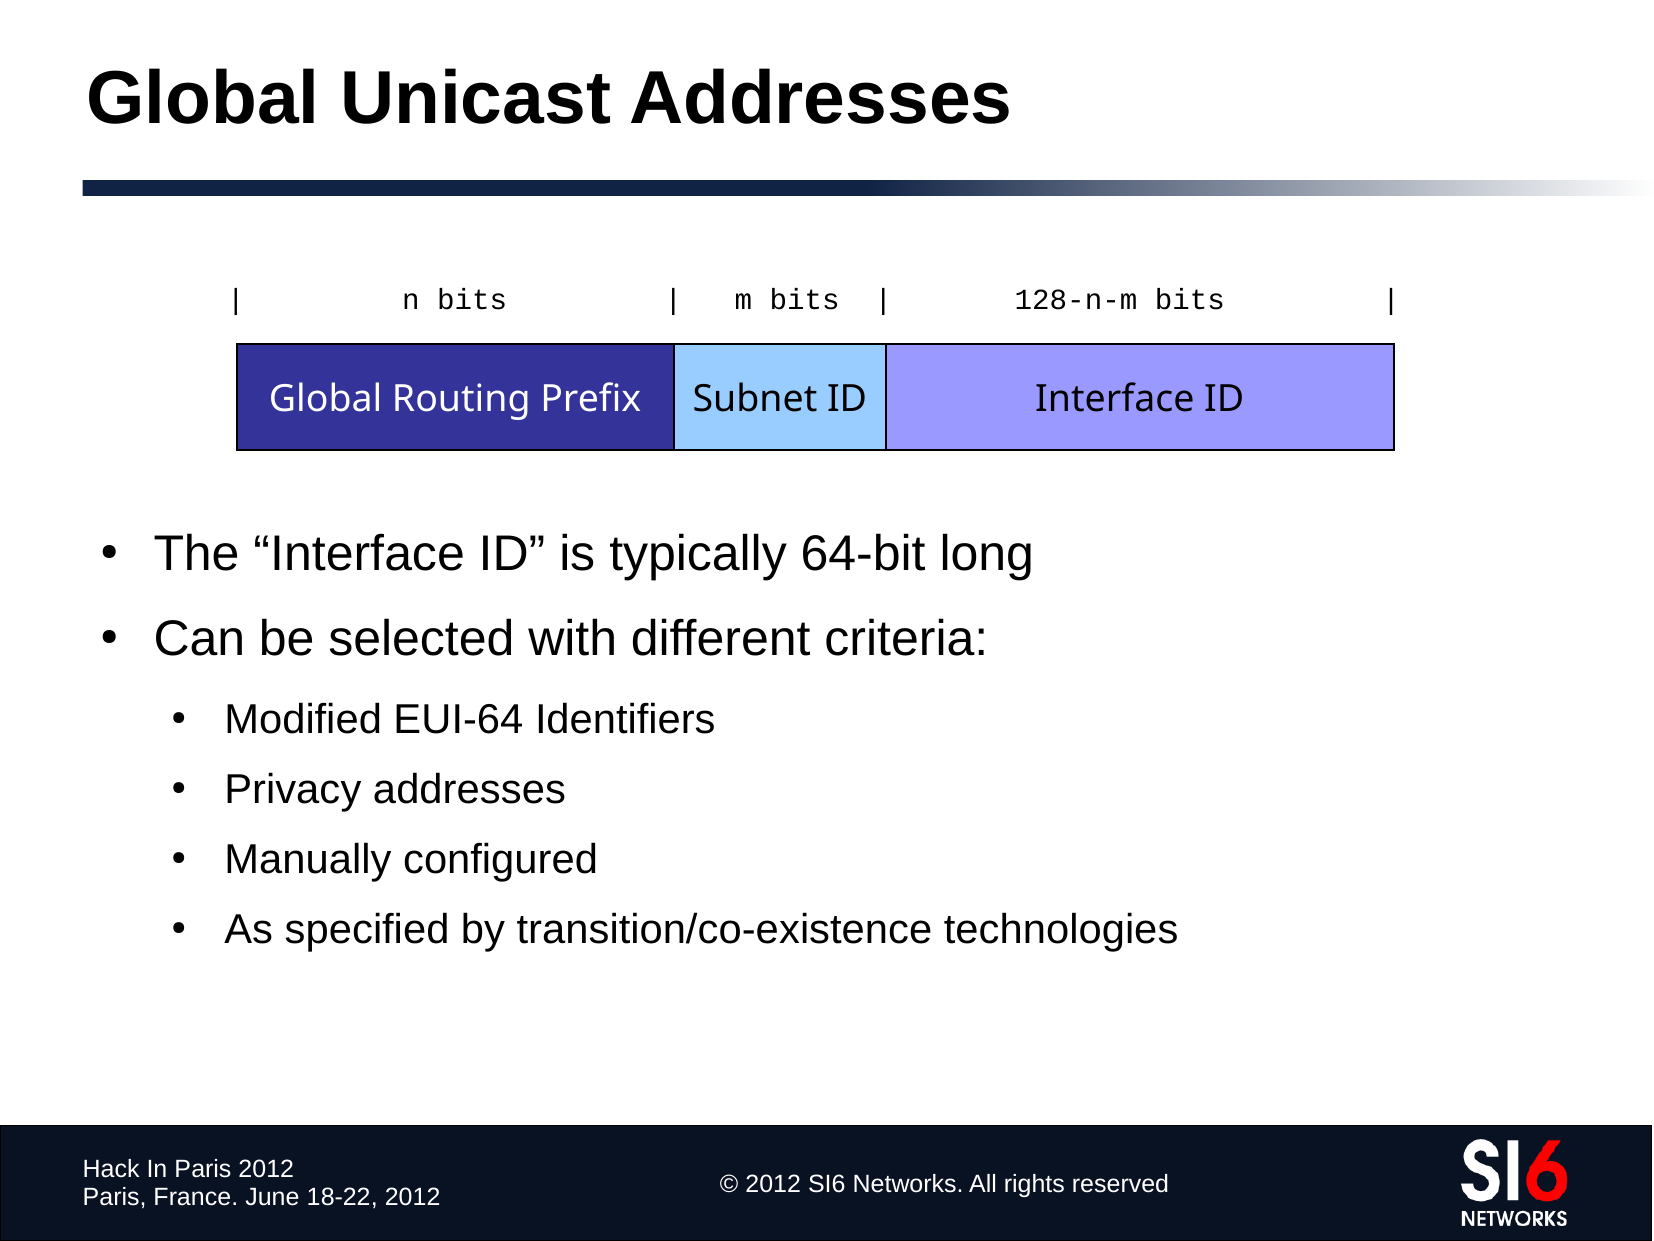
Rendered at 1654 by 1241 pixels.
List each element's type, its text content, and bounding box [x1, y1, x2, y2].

picture [1461, 1139, 1567, 1226]
list The “Interface ID” is typically 64-bit long Can be selected with different criteria: Modified EUI-64 Identifiers Privacy addresses Manually configured As specified by transition/co-existence technologies [82, 525, 1571, 1109]
text_box Interface ID [886, 343, 1394, 450]
text_box Global Routing Prefix [236, 343, 673, 450]
text_box | n bits | m bits | 128-n-m bits | [194, 273, 1437, 324]
text_box Subnet ID [673, 343, 886, 450]
title Global Unicast Addresses [86, 30, 1576, 166]
